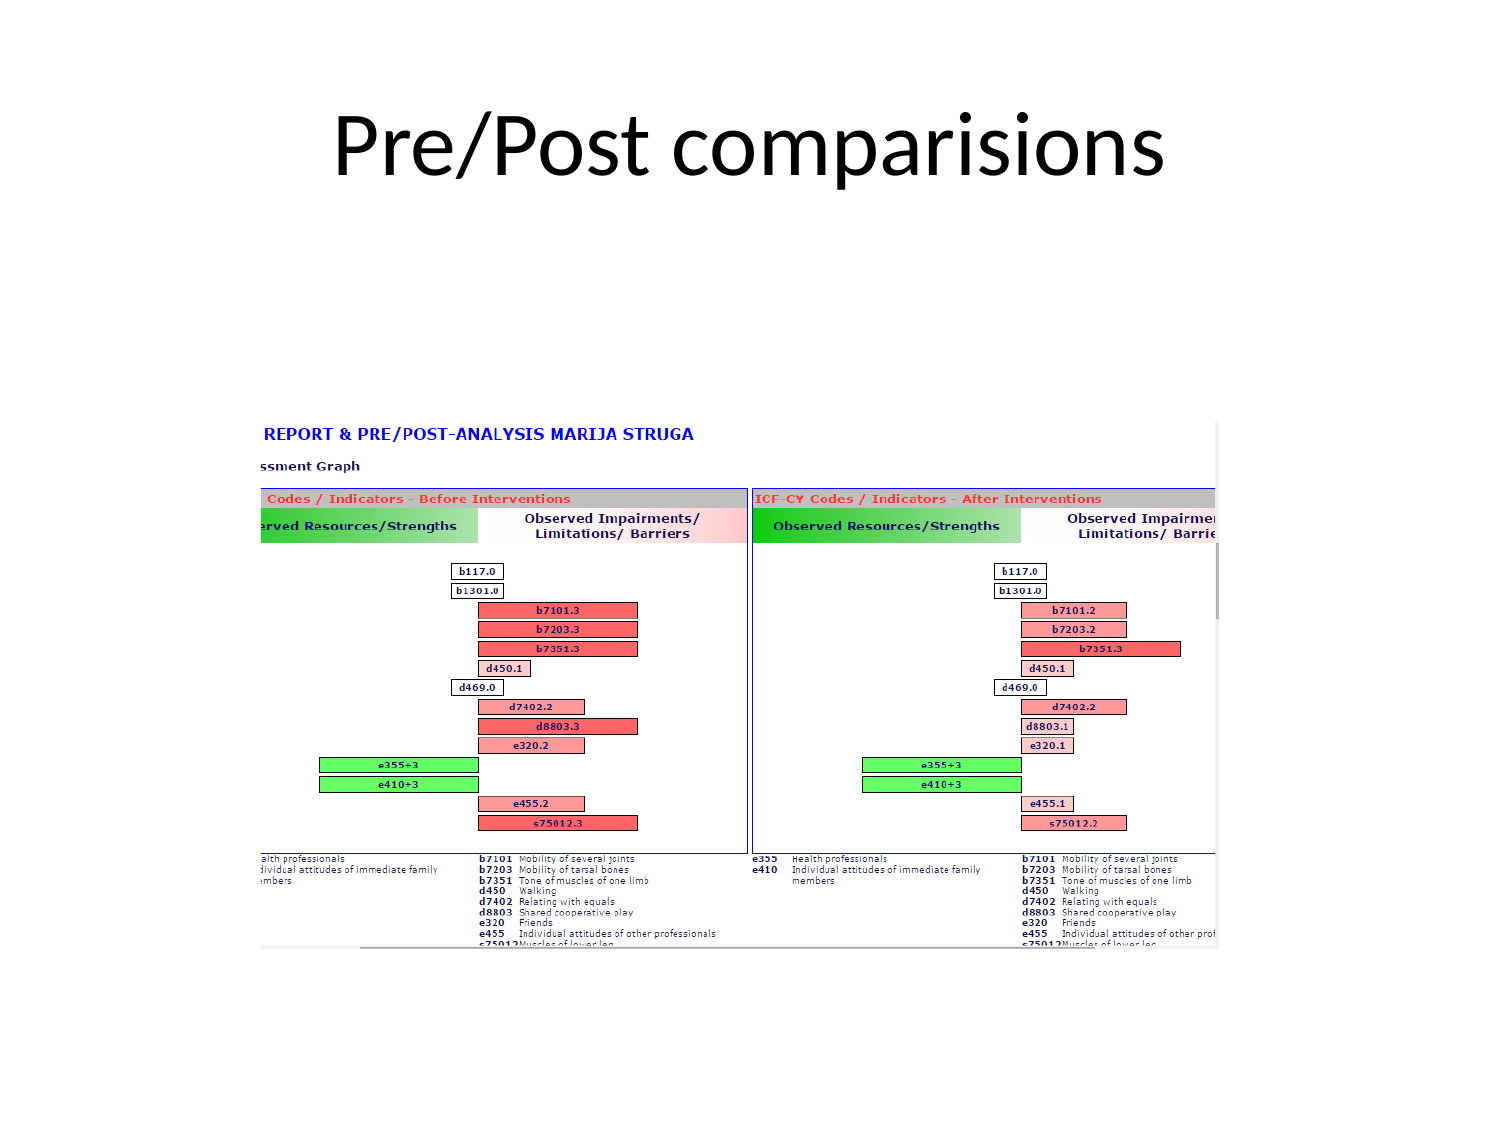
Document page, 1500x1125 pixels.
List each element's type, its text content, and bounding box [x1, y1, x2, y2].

picture [260, 421, 1219, 949]
title Pre/Post comparisions [75, 45, 1426, 233]
